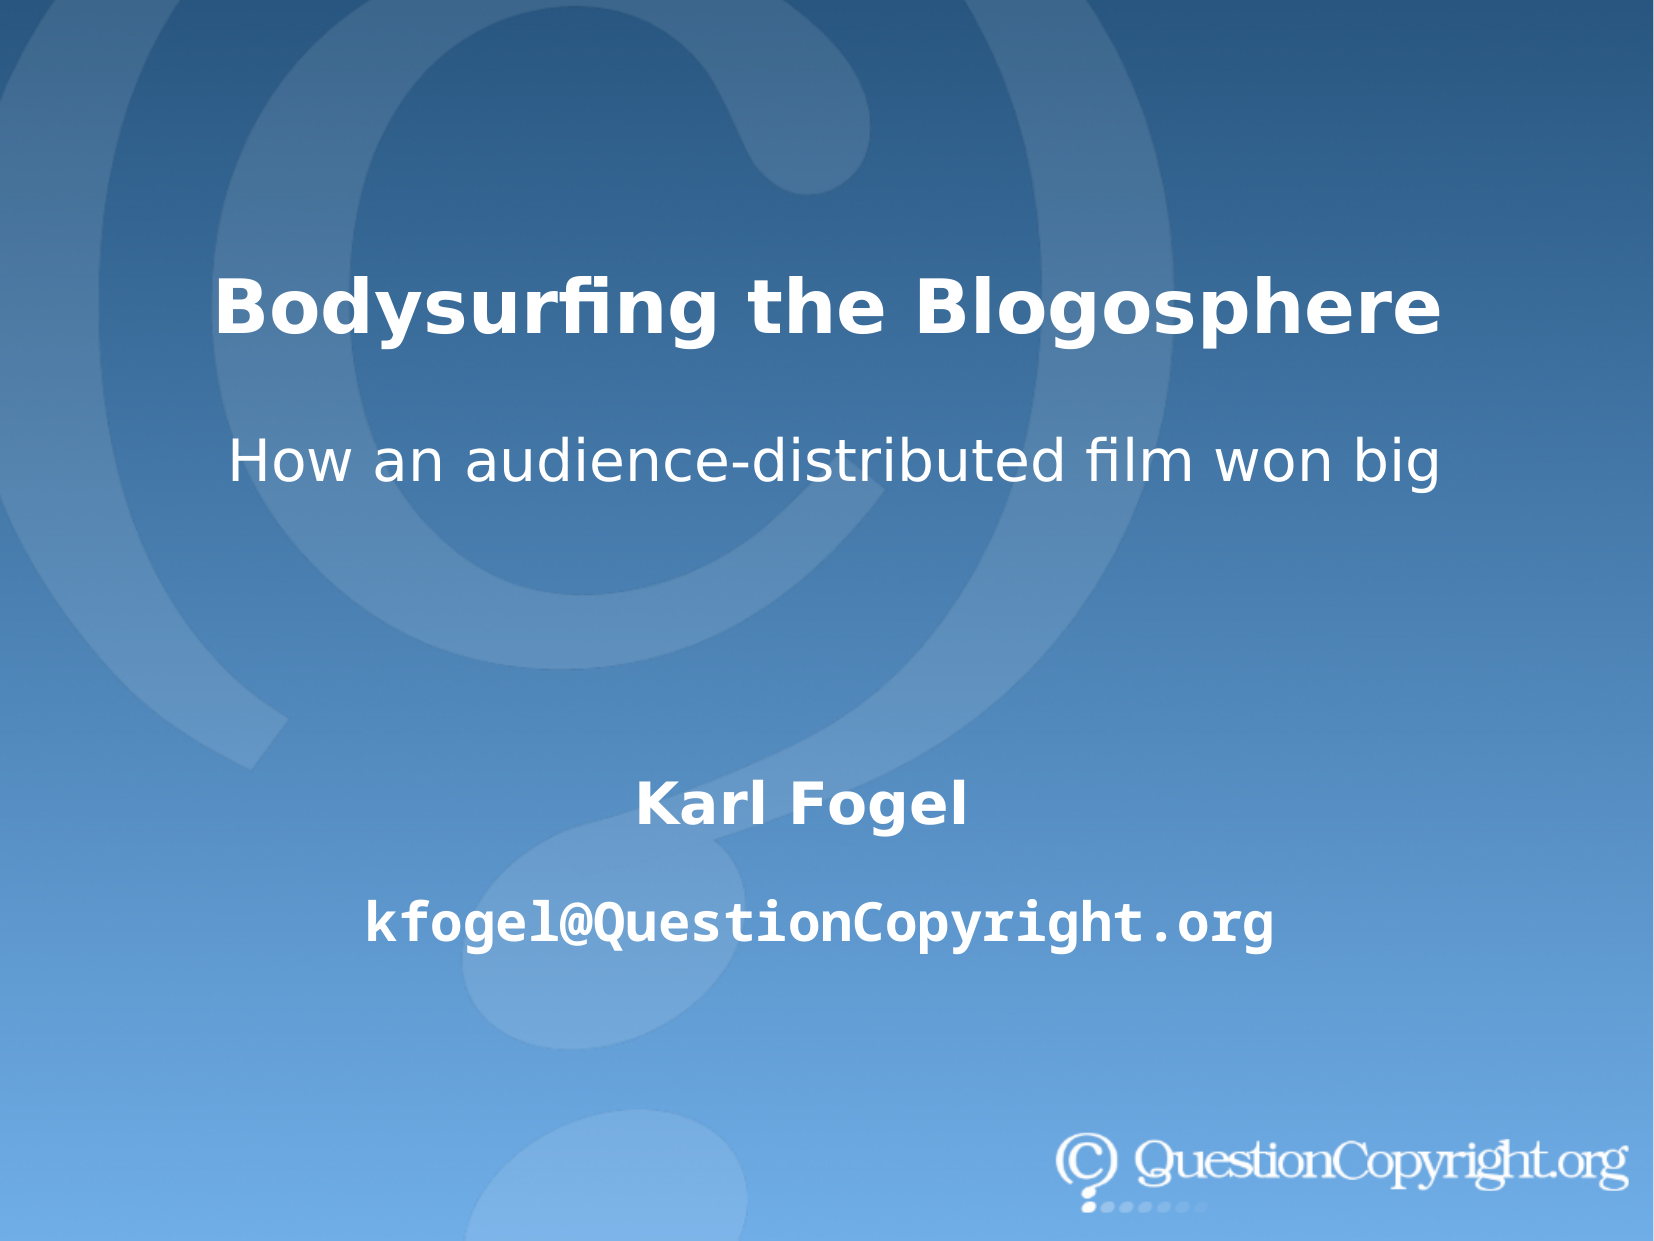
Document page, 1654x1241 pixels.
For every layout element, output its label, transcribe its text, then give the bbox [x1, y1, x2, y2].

text_box Bodysurfing the Blogosphere [197, 256, 1462, 362]
text_box kfogel@QuestionCopyright.org [350, 876, 1291, 982]
picture [0, 0, 1654, 1241]
text_box Karl Fogel [619, 763, 985, 846]
text_box How an audience-distributed film won big [212, 420, 1459, 503]
